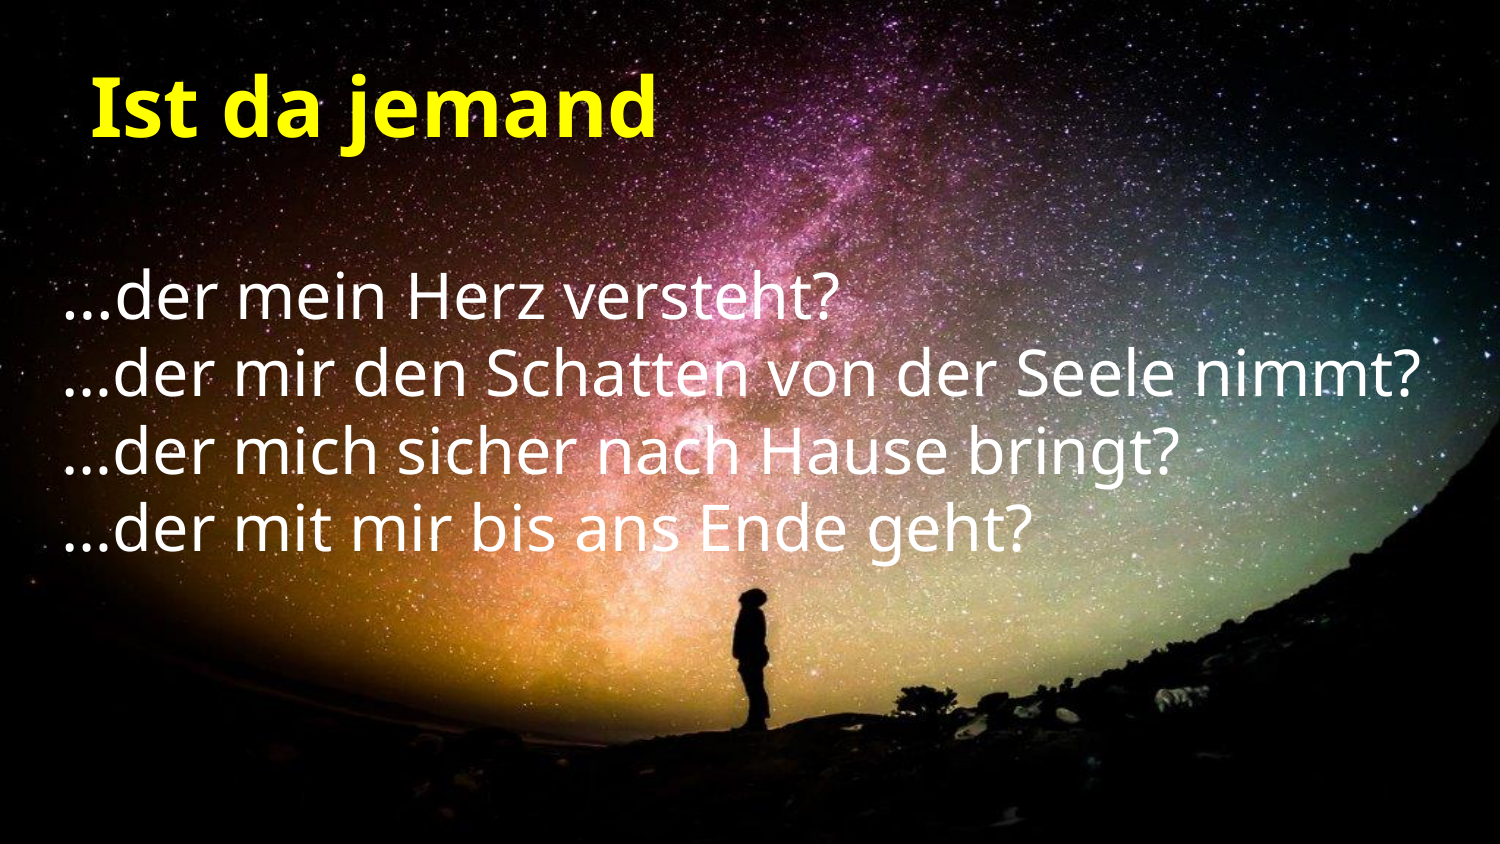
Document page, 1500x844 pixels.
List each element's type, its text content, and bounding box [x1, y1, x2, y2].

picture [0, 0, 1500, 844]
text_box …der mein Herz versteht? …der mir den Schatten von der Seele nimmt? …der mich sicher nach Hause bringt? …der mit mir bis ans Ende geht? [47, 244, 1500, 573]
title Ist da jemand [75, 33, 1426, 175]
